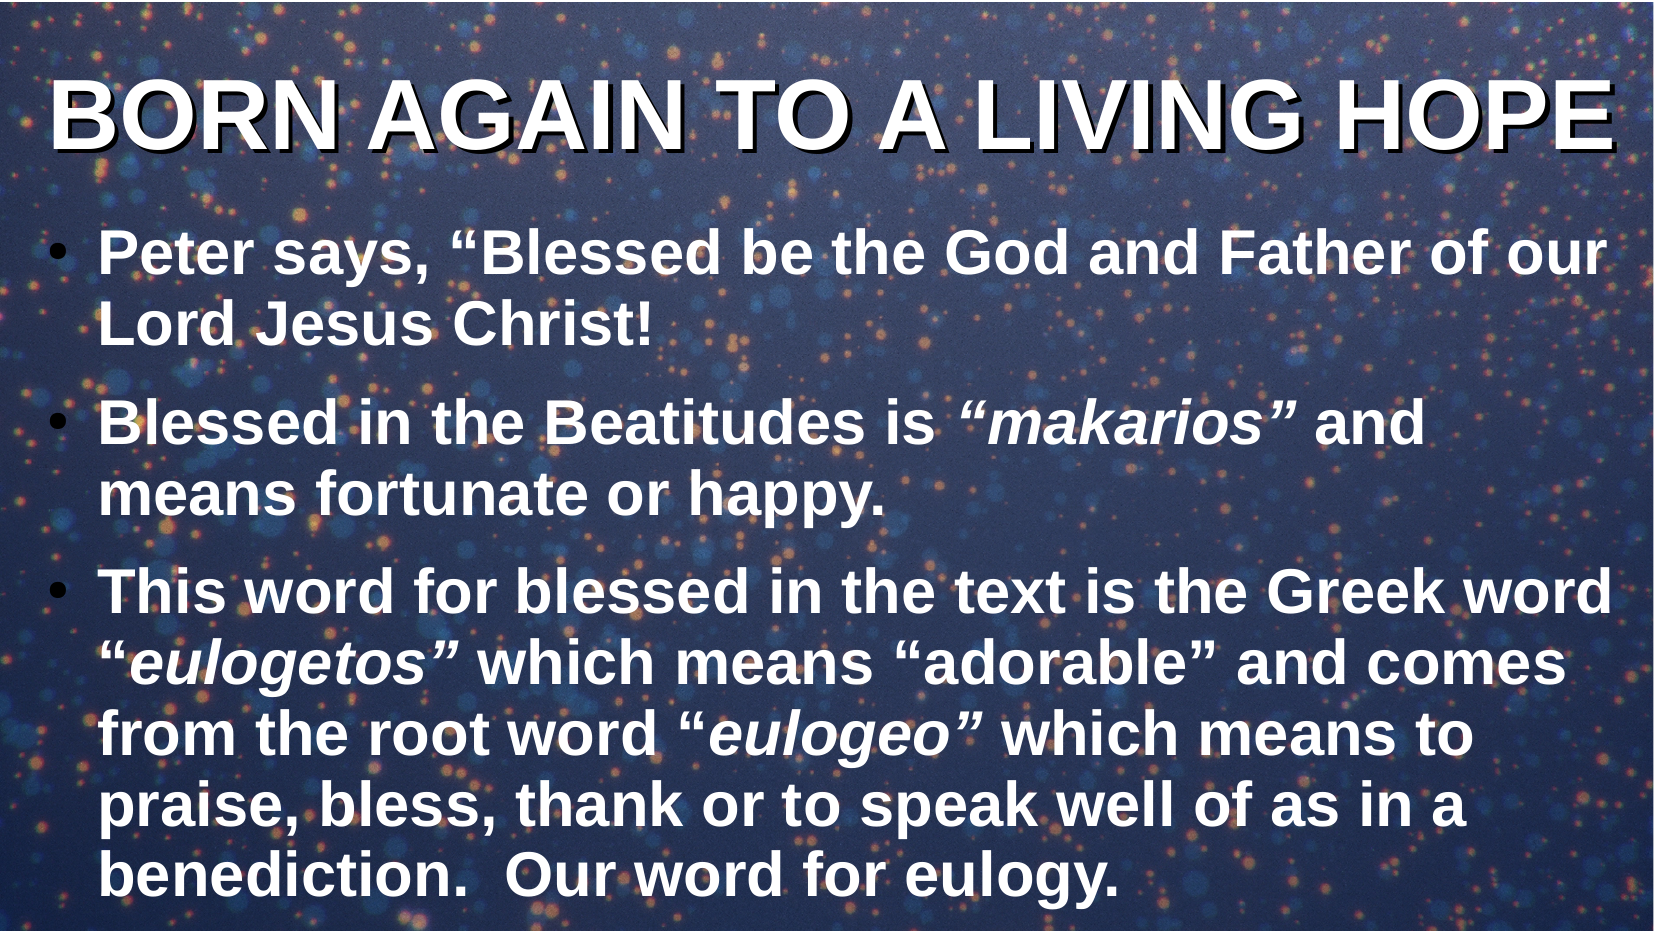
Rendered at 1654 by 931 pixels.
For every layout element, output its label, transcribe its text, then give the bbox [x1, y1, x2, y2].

picture [0, 2, 1654, 931]
title BORN AGAIN TO A LIVING HOPE [15, 2, 1651, 227]
list Peter says, “Blessed be the God and Father of our Lord Jesus Christ! Blessed in the Beatitudes is “makarios” and means fortunate or happy. This word for blessed in the text is the Greek word “eulogetos” which means “adorable” and comes from the root word “eulogeo” which means to praise, bless, thank or to speak well of as in a benediction. Our word for eulogy. [30, 217, 1636, 916]
